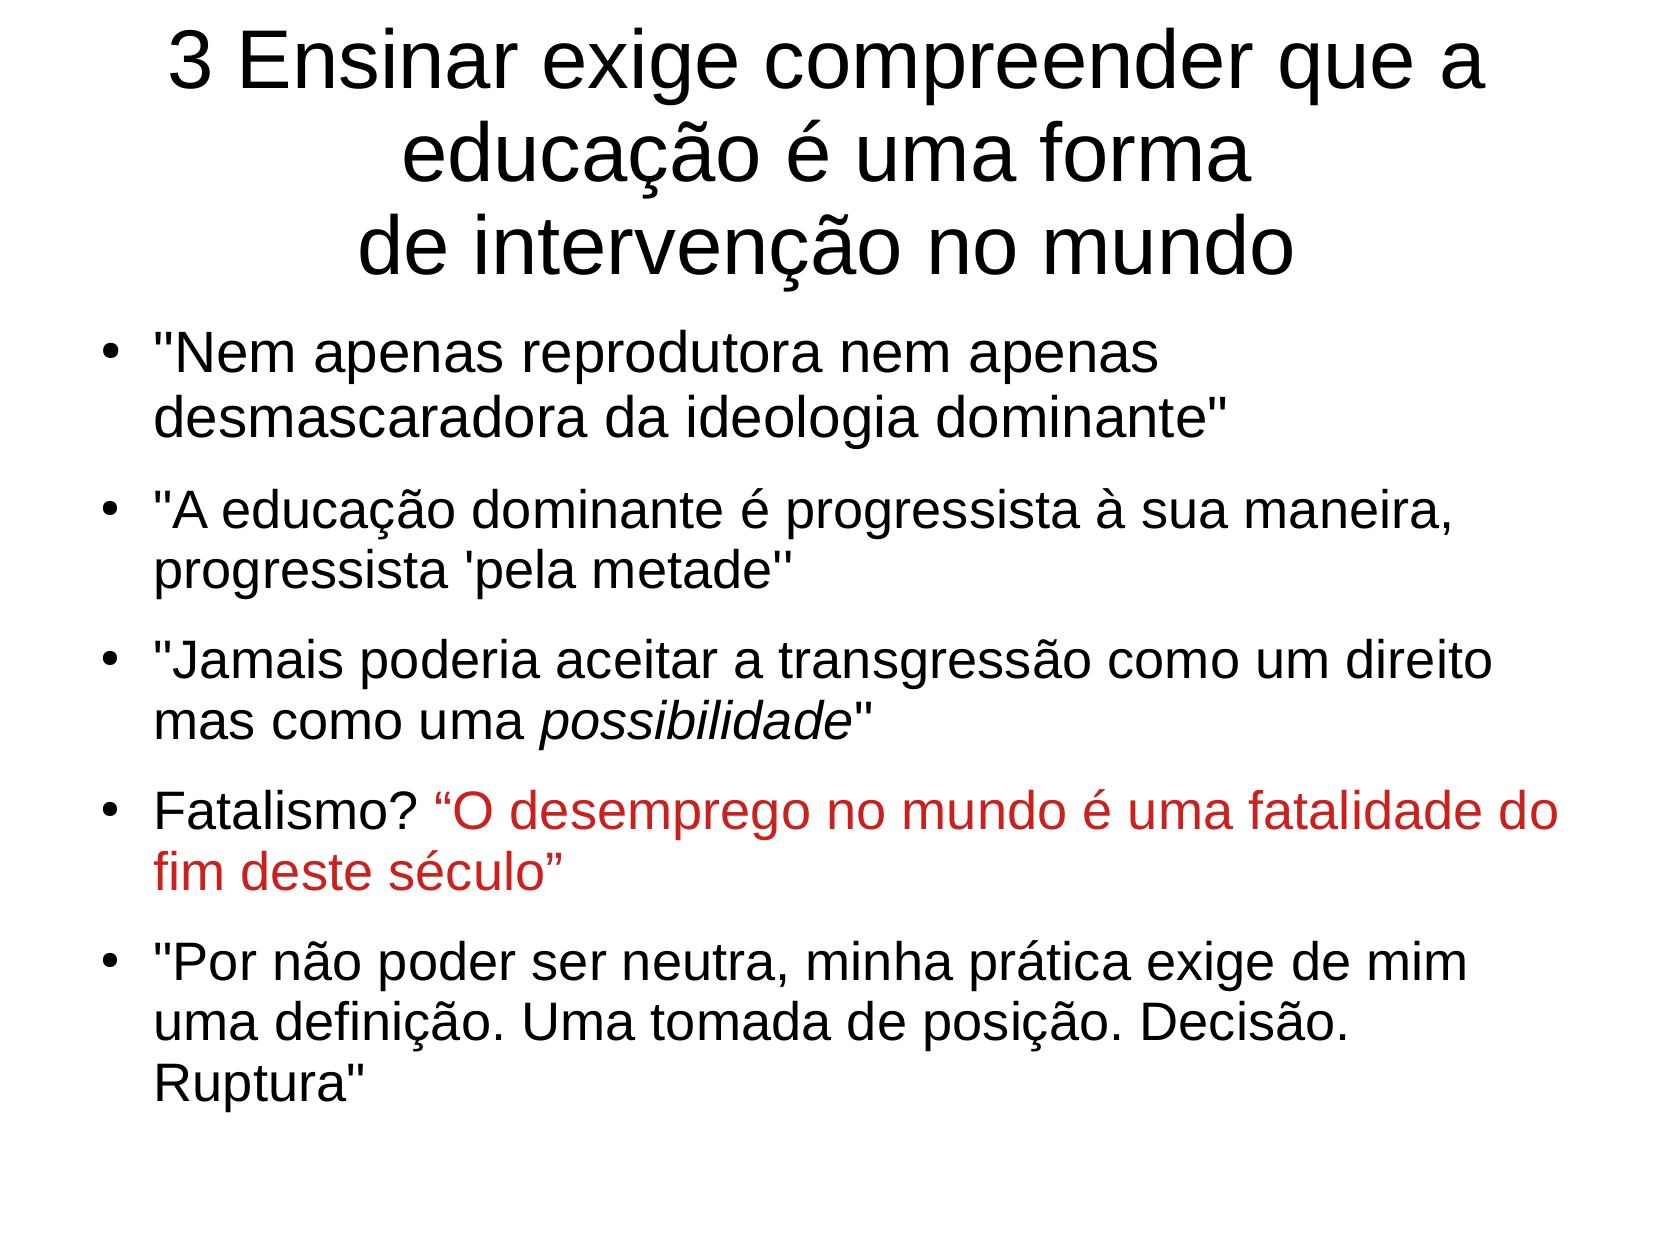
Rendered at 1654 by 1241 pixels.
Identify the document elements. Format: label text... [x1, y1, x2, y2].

list "Nem apenas reprodutora nem apenas desmascaradora da ideologia dominante" "A educação dominante é progressista à sua maneira, progressista 'pela metade'' "Jamais poderia aceitar a transgressão como um direito mas como uma possibilidade" Fatalismo? “O desemprego no mundo é uma fatalidade do fim deste século” "Por não poder ser neutra, minha prática exige de mim uma definição. Uma tomada de posição. Decisão. Ruptura" [82, 319, 1571, 1113]
title 3 Ensinar exige compreender que a educação é uma forma de intervenção no mundo [82, 13, 1571, 293]
